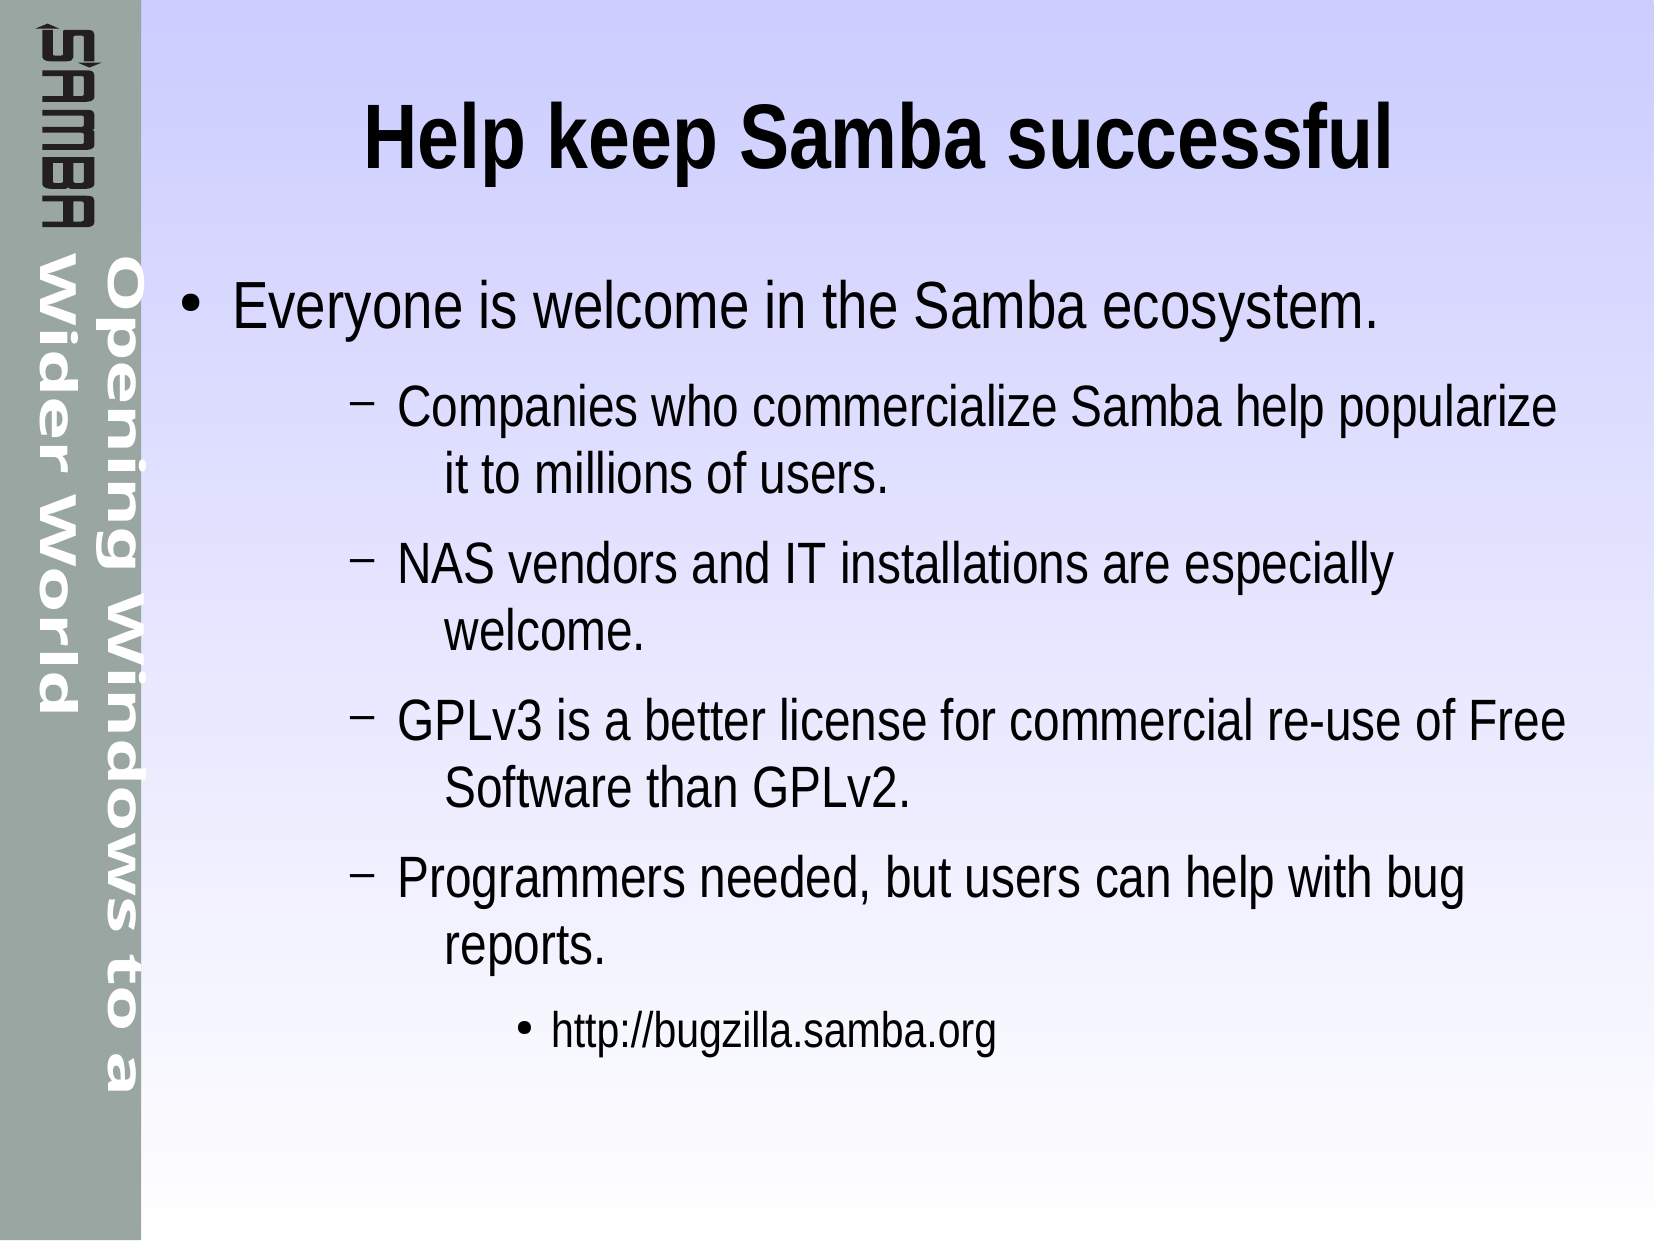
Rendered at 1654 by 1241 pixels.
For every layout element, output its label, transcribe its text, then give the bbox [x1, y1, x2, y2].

title Help keep Samba successful [173, 28, 1586, 243]
list Everyone is welcome in the Samba ecosystem. Companies who commercialize Samba help popularize it to millions of users. NAS vendors and IT installations are especially welcome. GPLv3 is a better license for commercial re-use of Free Software than GPLv2. Programmers needed, but users can help with bug reports. http://bugzilla.samba.org [161, 265, 1574, 1214]
